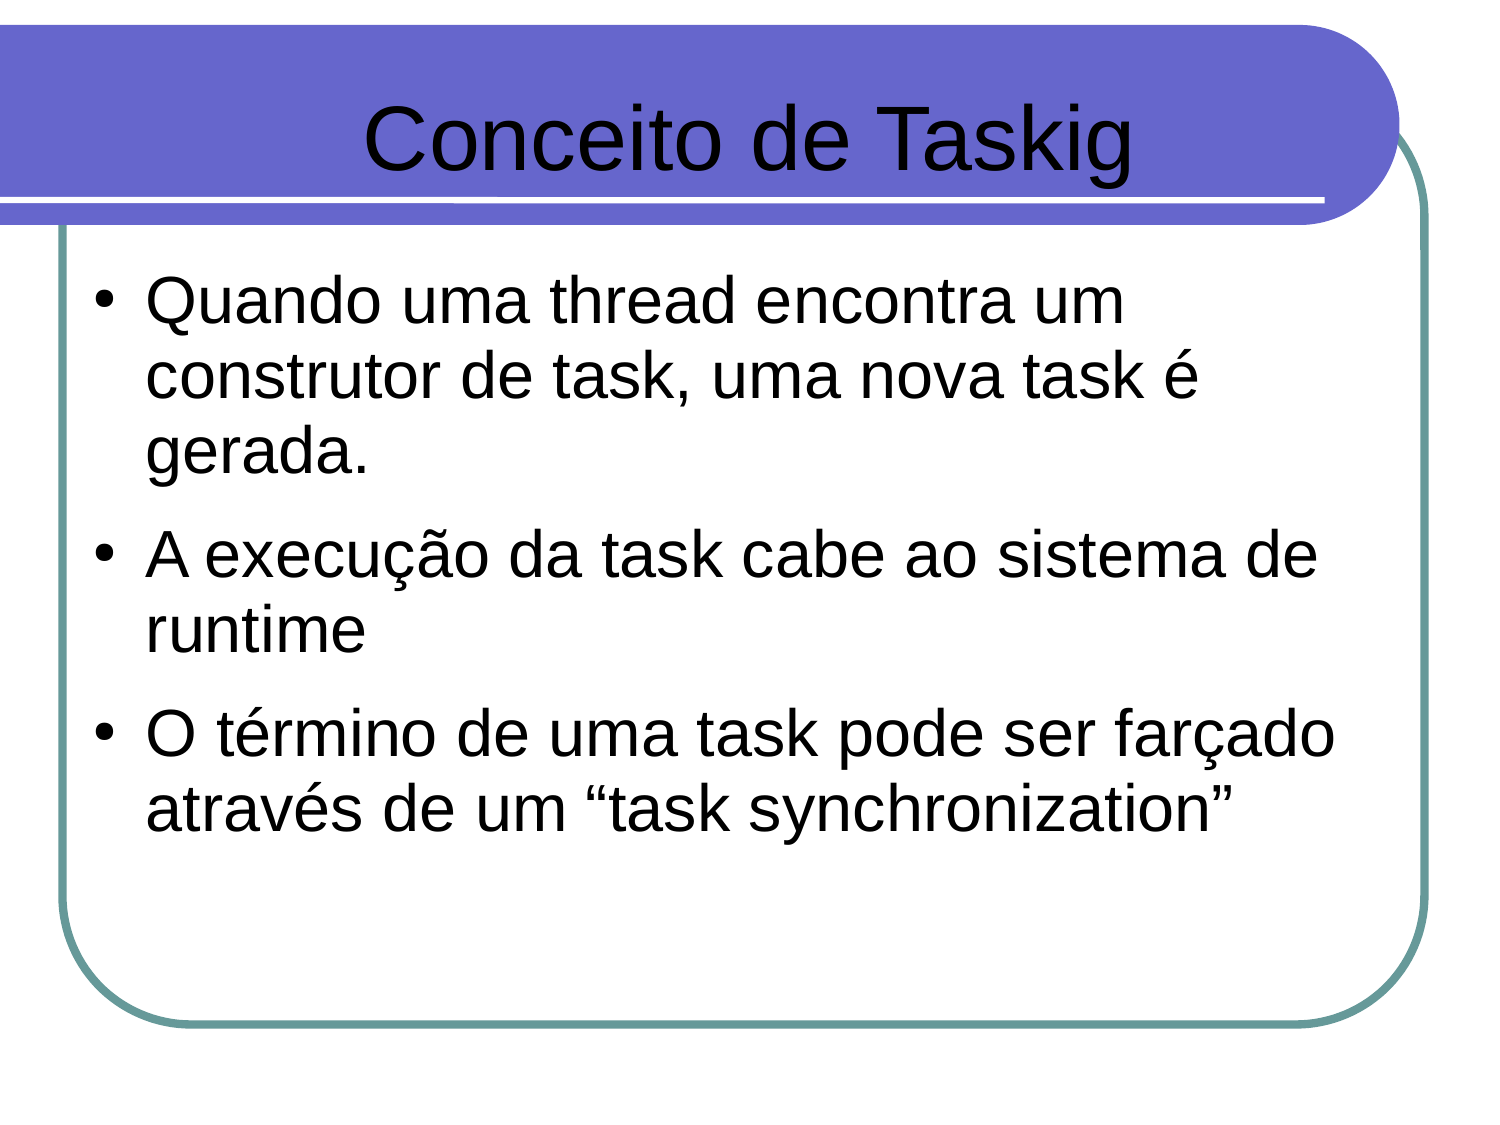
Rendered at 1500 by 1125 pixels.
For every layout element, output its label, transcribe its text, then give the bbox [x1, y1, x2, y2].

title Conceito de Taskig [75, 44, 1425, 233]
list Quando uma thread encontra um construtor de task, uma nova task é gerada. A execução da task cabe ao sistema de runtime O término de uma task pode ser farçado através de um “task synchronization” [75, 263, 1425, 1006]
